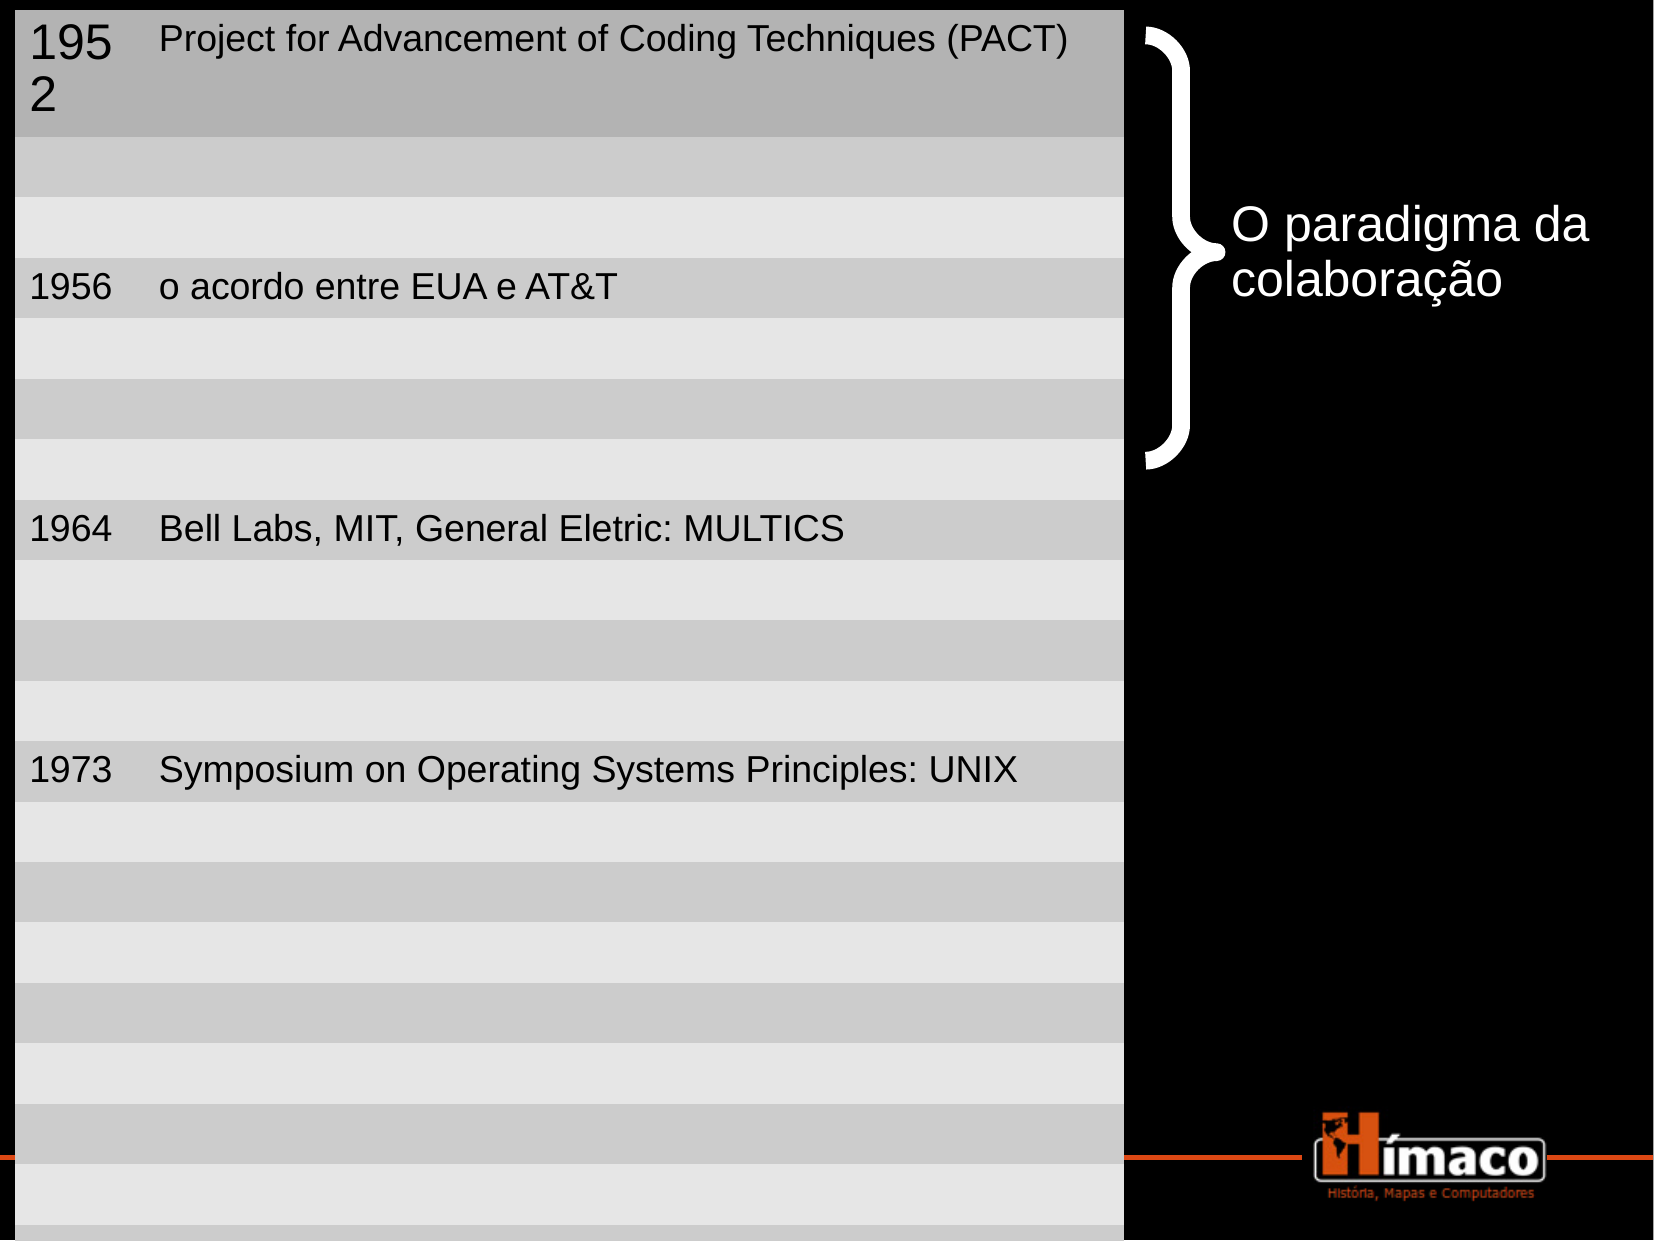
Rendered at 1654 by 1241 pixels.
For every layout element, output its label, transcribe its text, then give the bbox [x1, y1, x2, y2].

table_cell [15, 620, 144, 681]
table_cell [15, 862, 144, 922]
table_cell 1973 [15, 741, 144, 802]
table_cell [15, 439, 144, 500]
table_cell [15, 681, 144, 741]
table_cell [144, 620, 1124, 681]
text_box O paradigma da colaboração [1216, 188, 1642, 316]
table_header Project for Advancement of Coding Techniques (PACT) [144, 10, 1124, 137]
table_cell [15, 1104, 144, 1164]
table_cell [15, 802, 144, 862]
table_cell [15, 379, 144, 439]
table_cell [15, 983, 144, 1043]
table_cell [144, 137, 1124, 197]
table_cell [15, 318, 144, 379]
table_cell [144, 922, 1124, 983]
table_cell [144, 802, 1124, 862]
table_cell [144, 439, 1124, 500]
table_cell [144, 379, 1124, 439]
table_cell o acordo entre EUA e AT&T [144, 258, 1124, 318]
table_cell 1964 [15, 500, 144, 560]
table_cell [144, 1225, 1124, 1241]
table_cell [15, 197, 144, 258]
table_cell Bell Labs, MIT, General Eletric: MULTICS [144, 500, 1124, 560]
table_cell [15, 137, 144, 197]
table_cell Symposium on Operating Systems Principles: UNIX [144, 741, 1124, 802]
table_cell [15, 1043, 144, 1104]
table_cell [15, 1164, 144, 1225]
table_cell [144, 318, 1124, 379]
table_cell [144, 1164, 1124, 1225]
table_header 1952 [15, 10, 144, 137]
table_cell 1956 [15, 258, 144, 318]
table_cell [15, 560, 144, 620]
table_cell [144, 681, 1124, 741]
table_cell [144, 862, 1124, 922]
picture [1301, 1075, 1559, 1217]
table_cell [144, 560, 1124, 620]
table_cell [144, 1043, 1124, 1104]
table_cell [144, 197, 1124, 258]
table_cell [144, 983, 1124, 1043]
table_cell [15, 1225, 144, 1241]
table_cell [144, 1104, 1124, 1164]
table_cell [15, 922, 144, 983]
